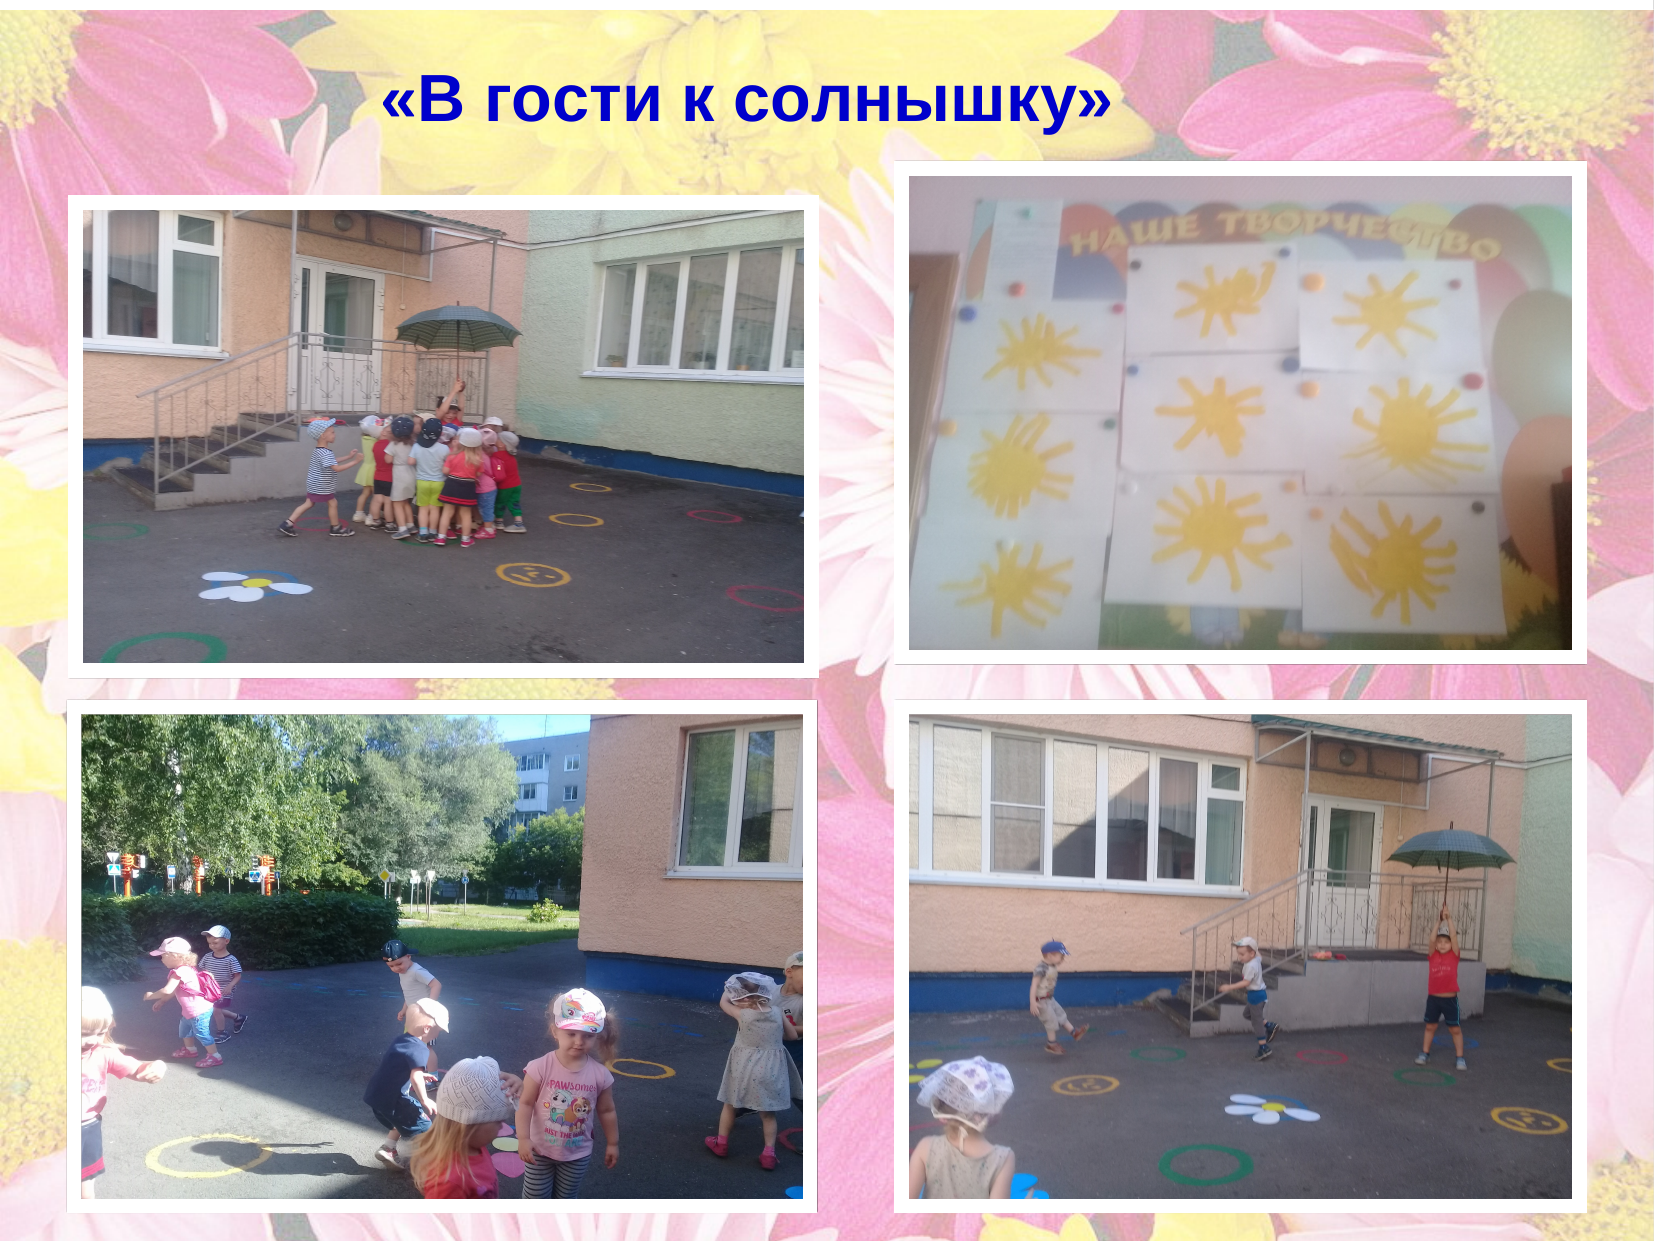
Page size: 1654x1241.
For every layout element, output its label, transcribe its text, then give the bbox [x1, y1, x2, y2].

picture [0, 9, 1654, 1241]
text_box «В гости к солнышку» [270, 20, 1225, 170]
